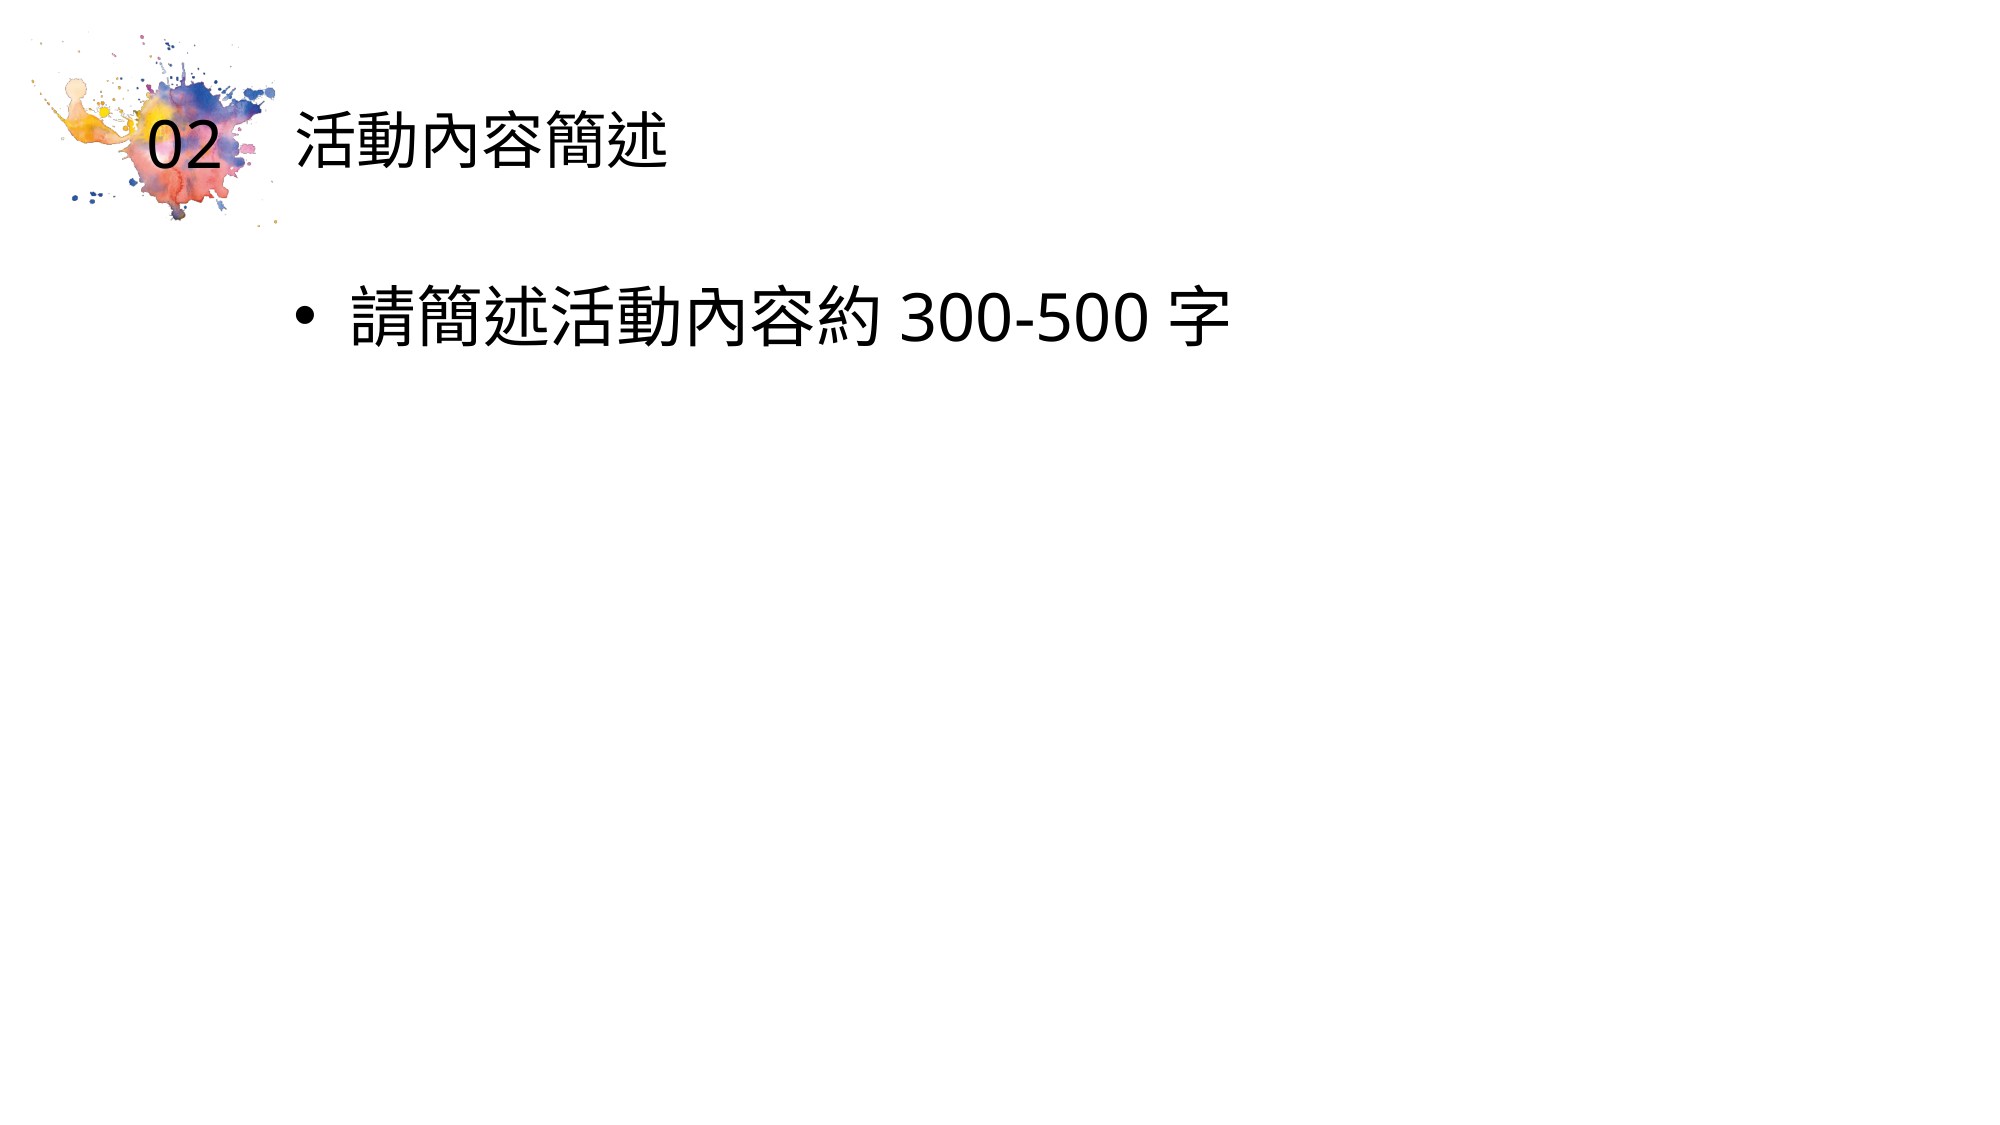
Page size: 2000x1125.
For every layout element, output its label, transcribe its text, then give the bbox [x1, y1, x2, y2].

title 活動內容簡述 [279, 45, 1872, 233]
list 請簡述活動內容約300-500字 [279, 262, 1872, 1005]
